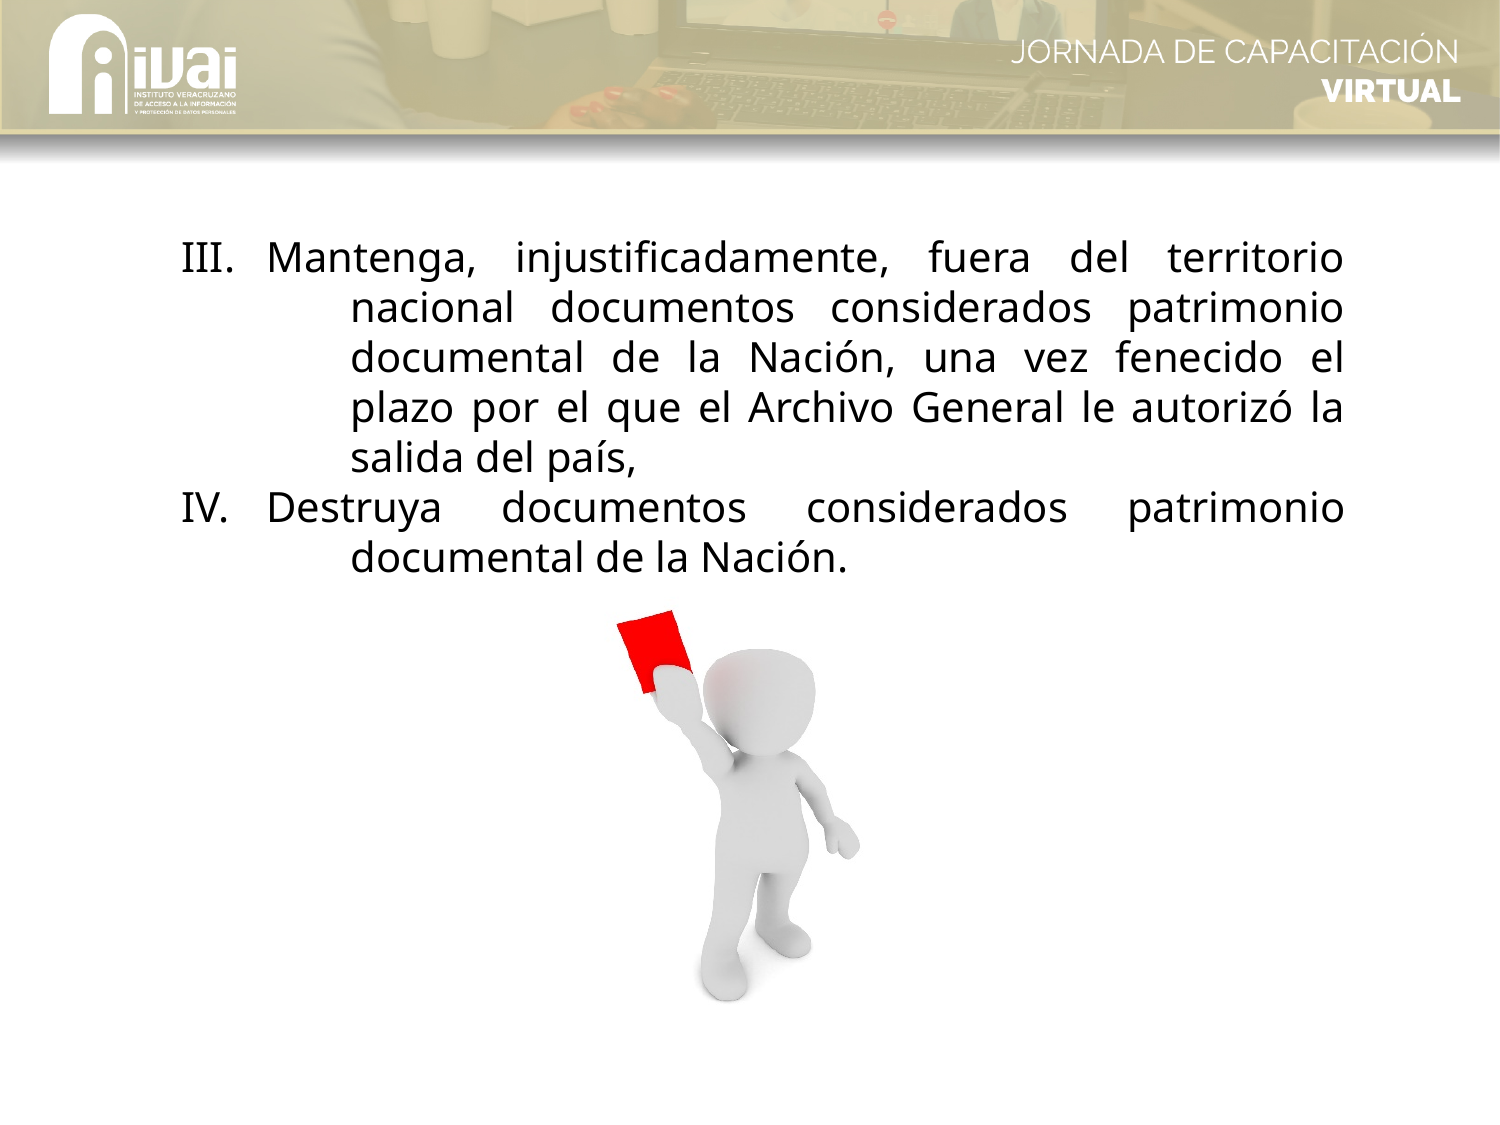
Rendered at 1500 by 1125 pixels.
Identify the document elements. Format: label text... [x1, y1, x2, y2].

text_box Mantenga, injustificadamente, fuera del territorio nacional documentos considerados patrimonio documental de la Nación, una vez fenecido el plazo por el que el Archivo General le autorizó la salida del país, Destruya documentos considerados patrimonio documental de la Nación. [131, 223, 1361, 588]
picture [456, 583, 1036, 1064]
